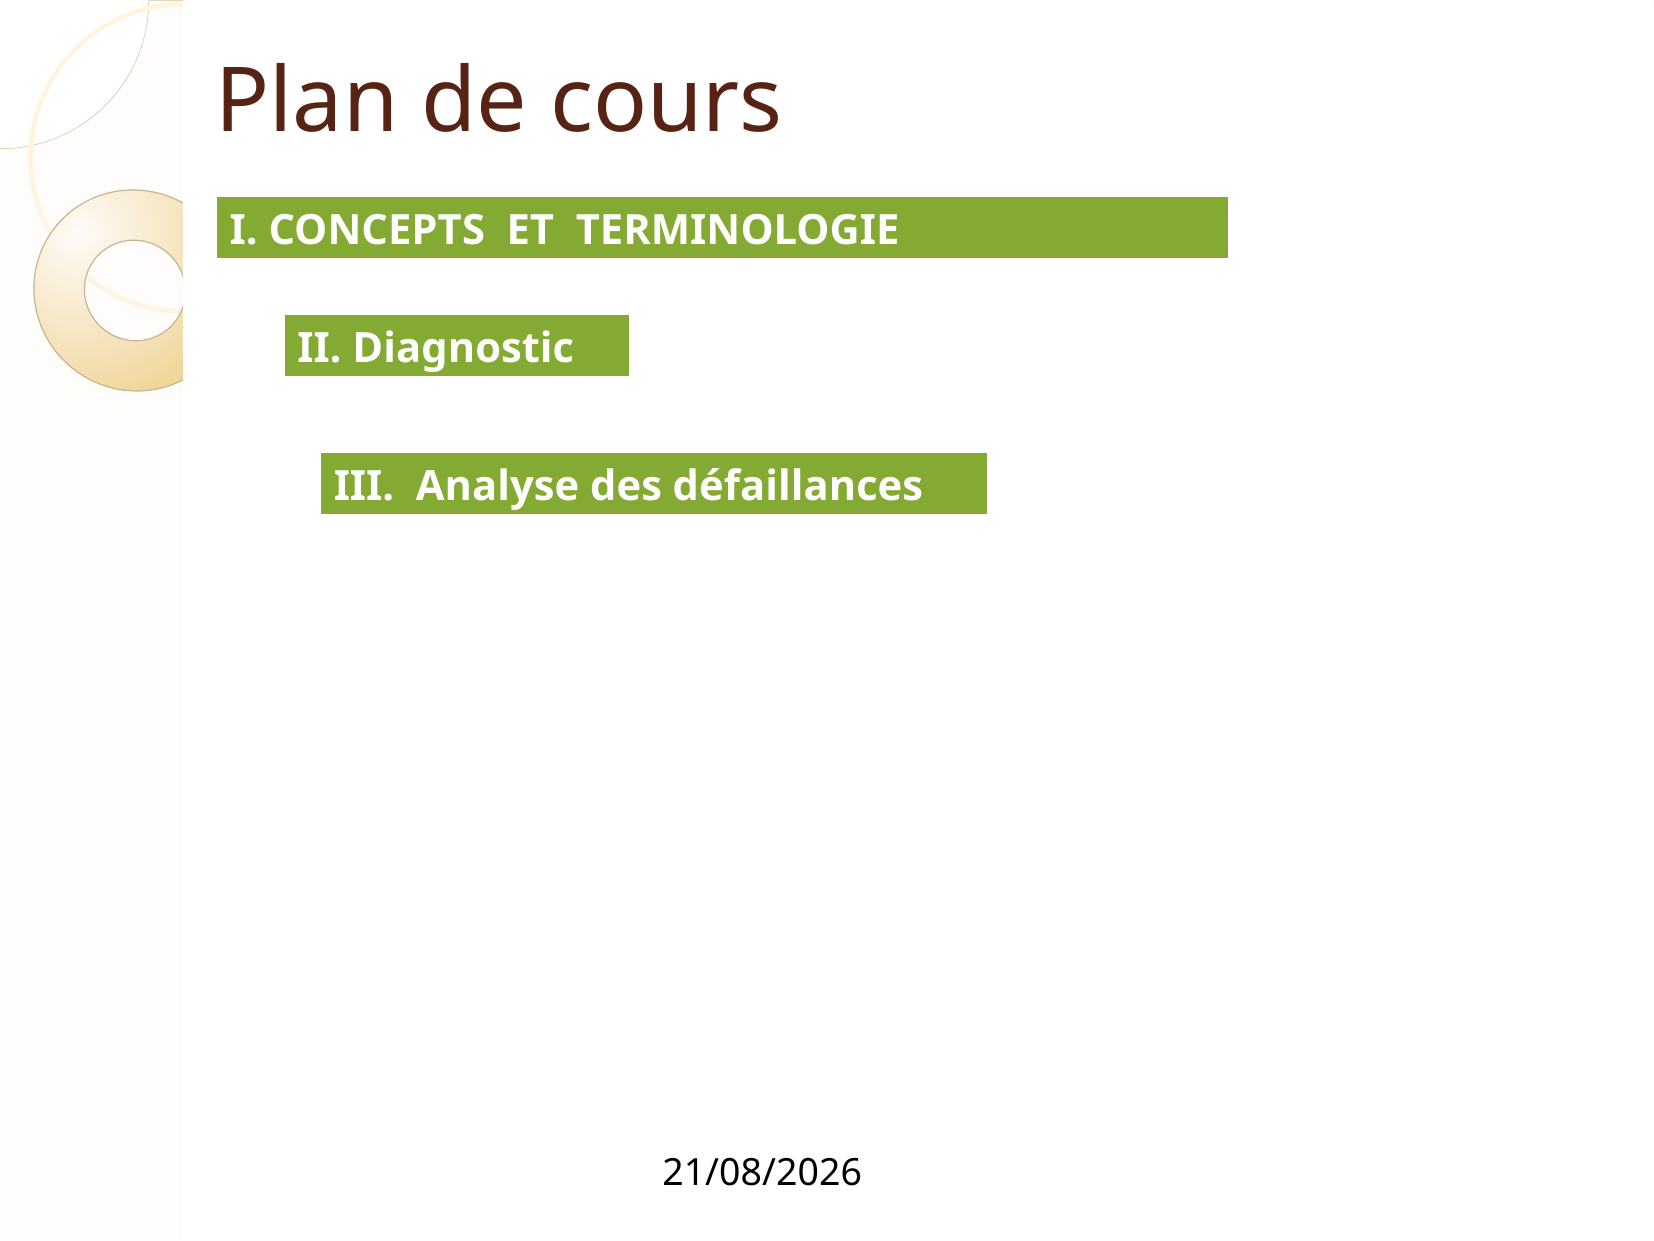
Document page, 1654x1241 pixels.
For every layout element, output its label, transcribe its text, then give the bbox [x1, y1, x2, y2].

text_box I. CONCEPTS ET TERMINOLOGIE [214, 195, 1231, 261]
text_box II. Diagnostic [282, 313, 632, 379]
slide_number 02/07/2018 [647, 1140, 1034, 1227]
text_box III. Analyse des défaillances [318, 450, 990, 516]
title Plan de cours [200, 34, 1557, 175]
